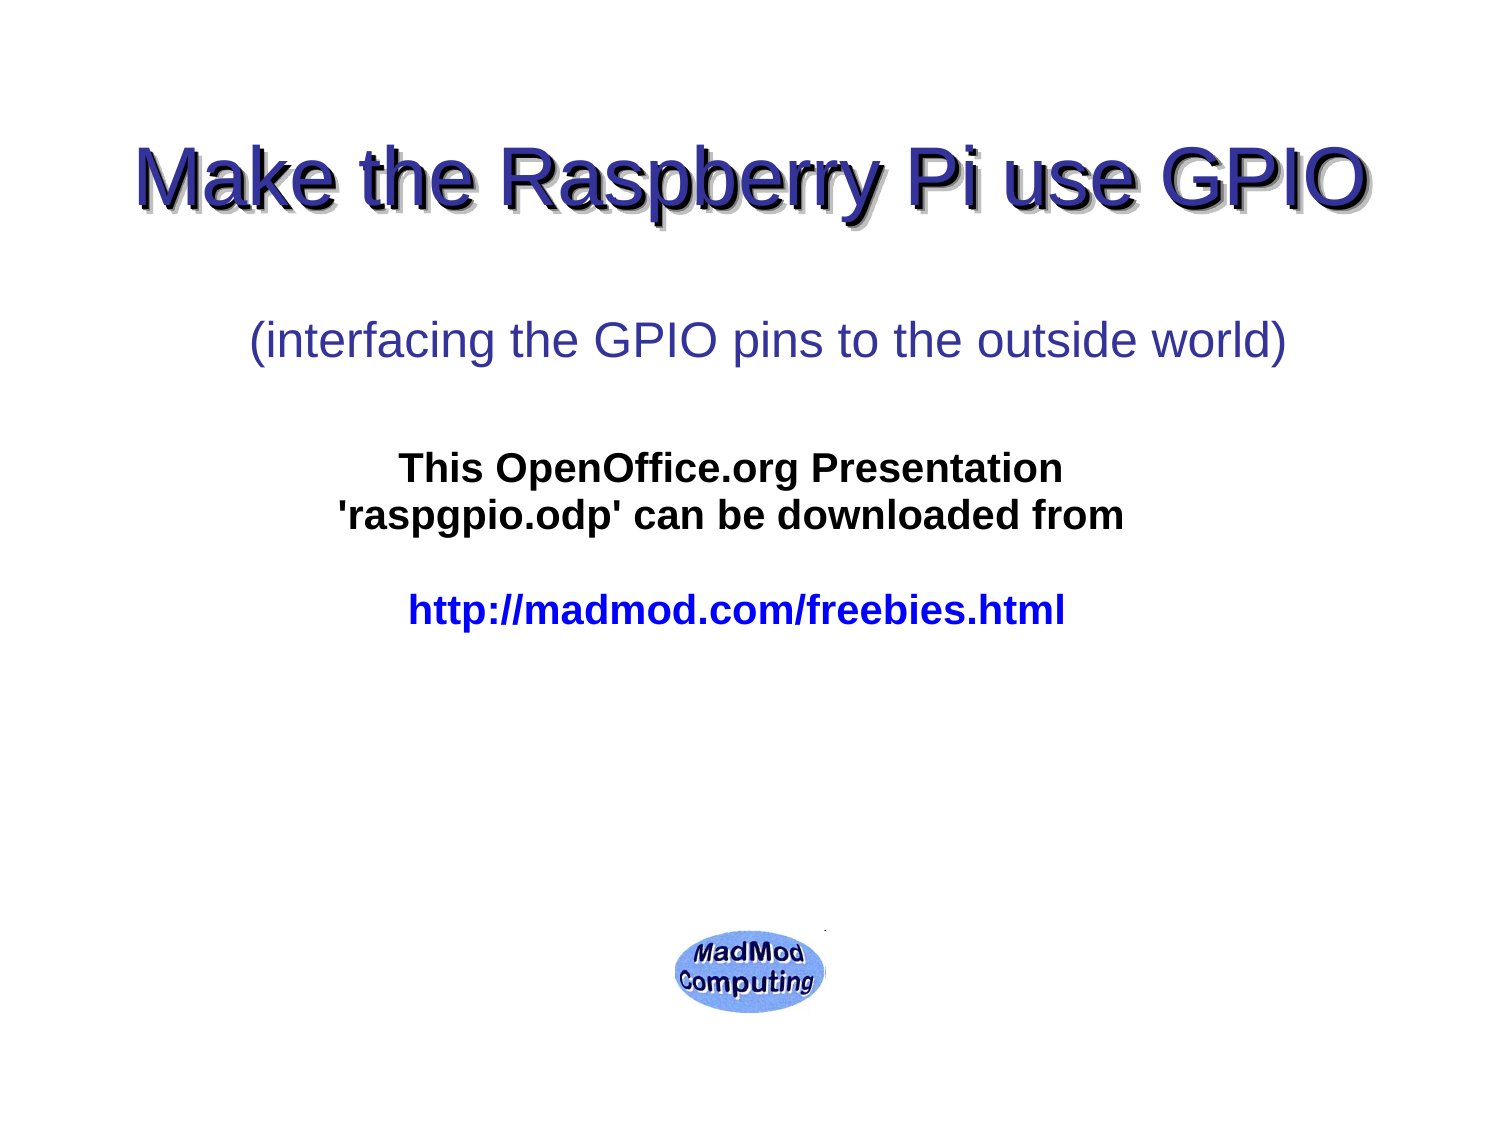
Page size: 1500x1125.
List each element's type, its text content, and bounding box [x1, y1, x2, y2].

picture [675, 930, 826, 1013]
text_box (interfacing the GPIO pins to the outside world) [112, 299, 1425, 376]
title Make the Raspberry Pi use GPIO [37, 116, 1463, 238]
subtitle This OpenOffice.org Presentation 'raspgpio.odp' can be downloaded from http://madmod.com/freebies.html [225, 444, 1163, 650]
